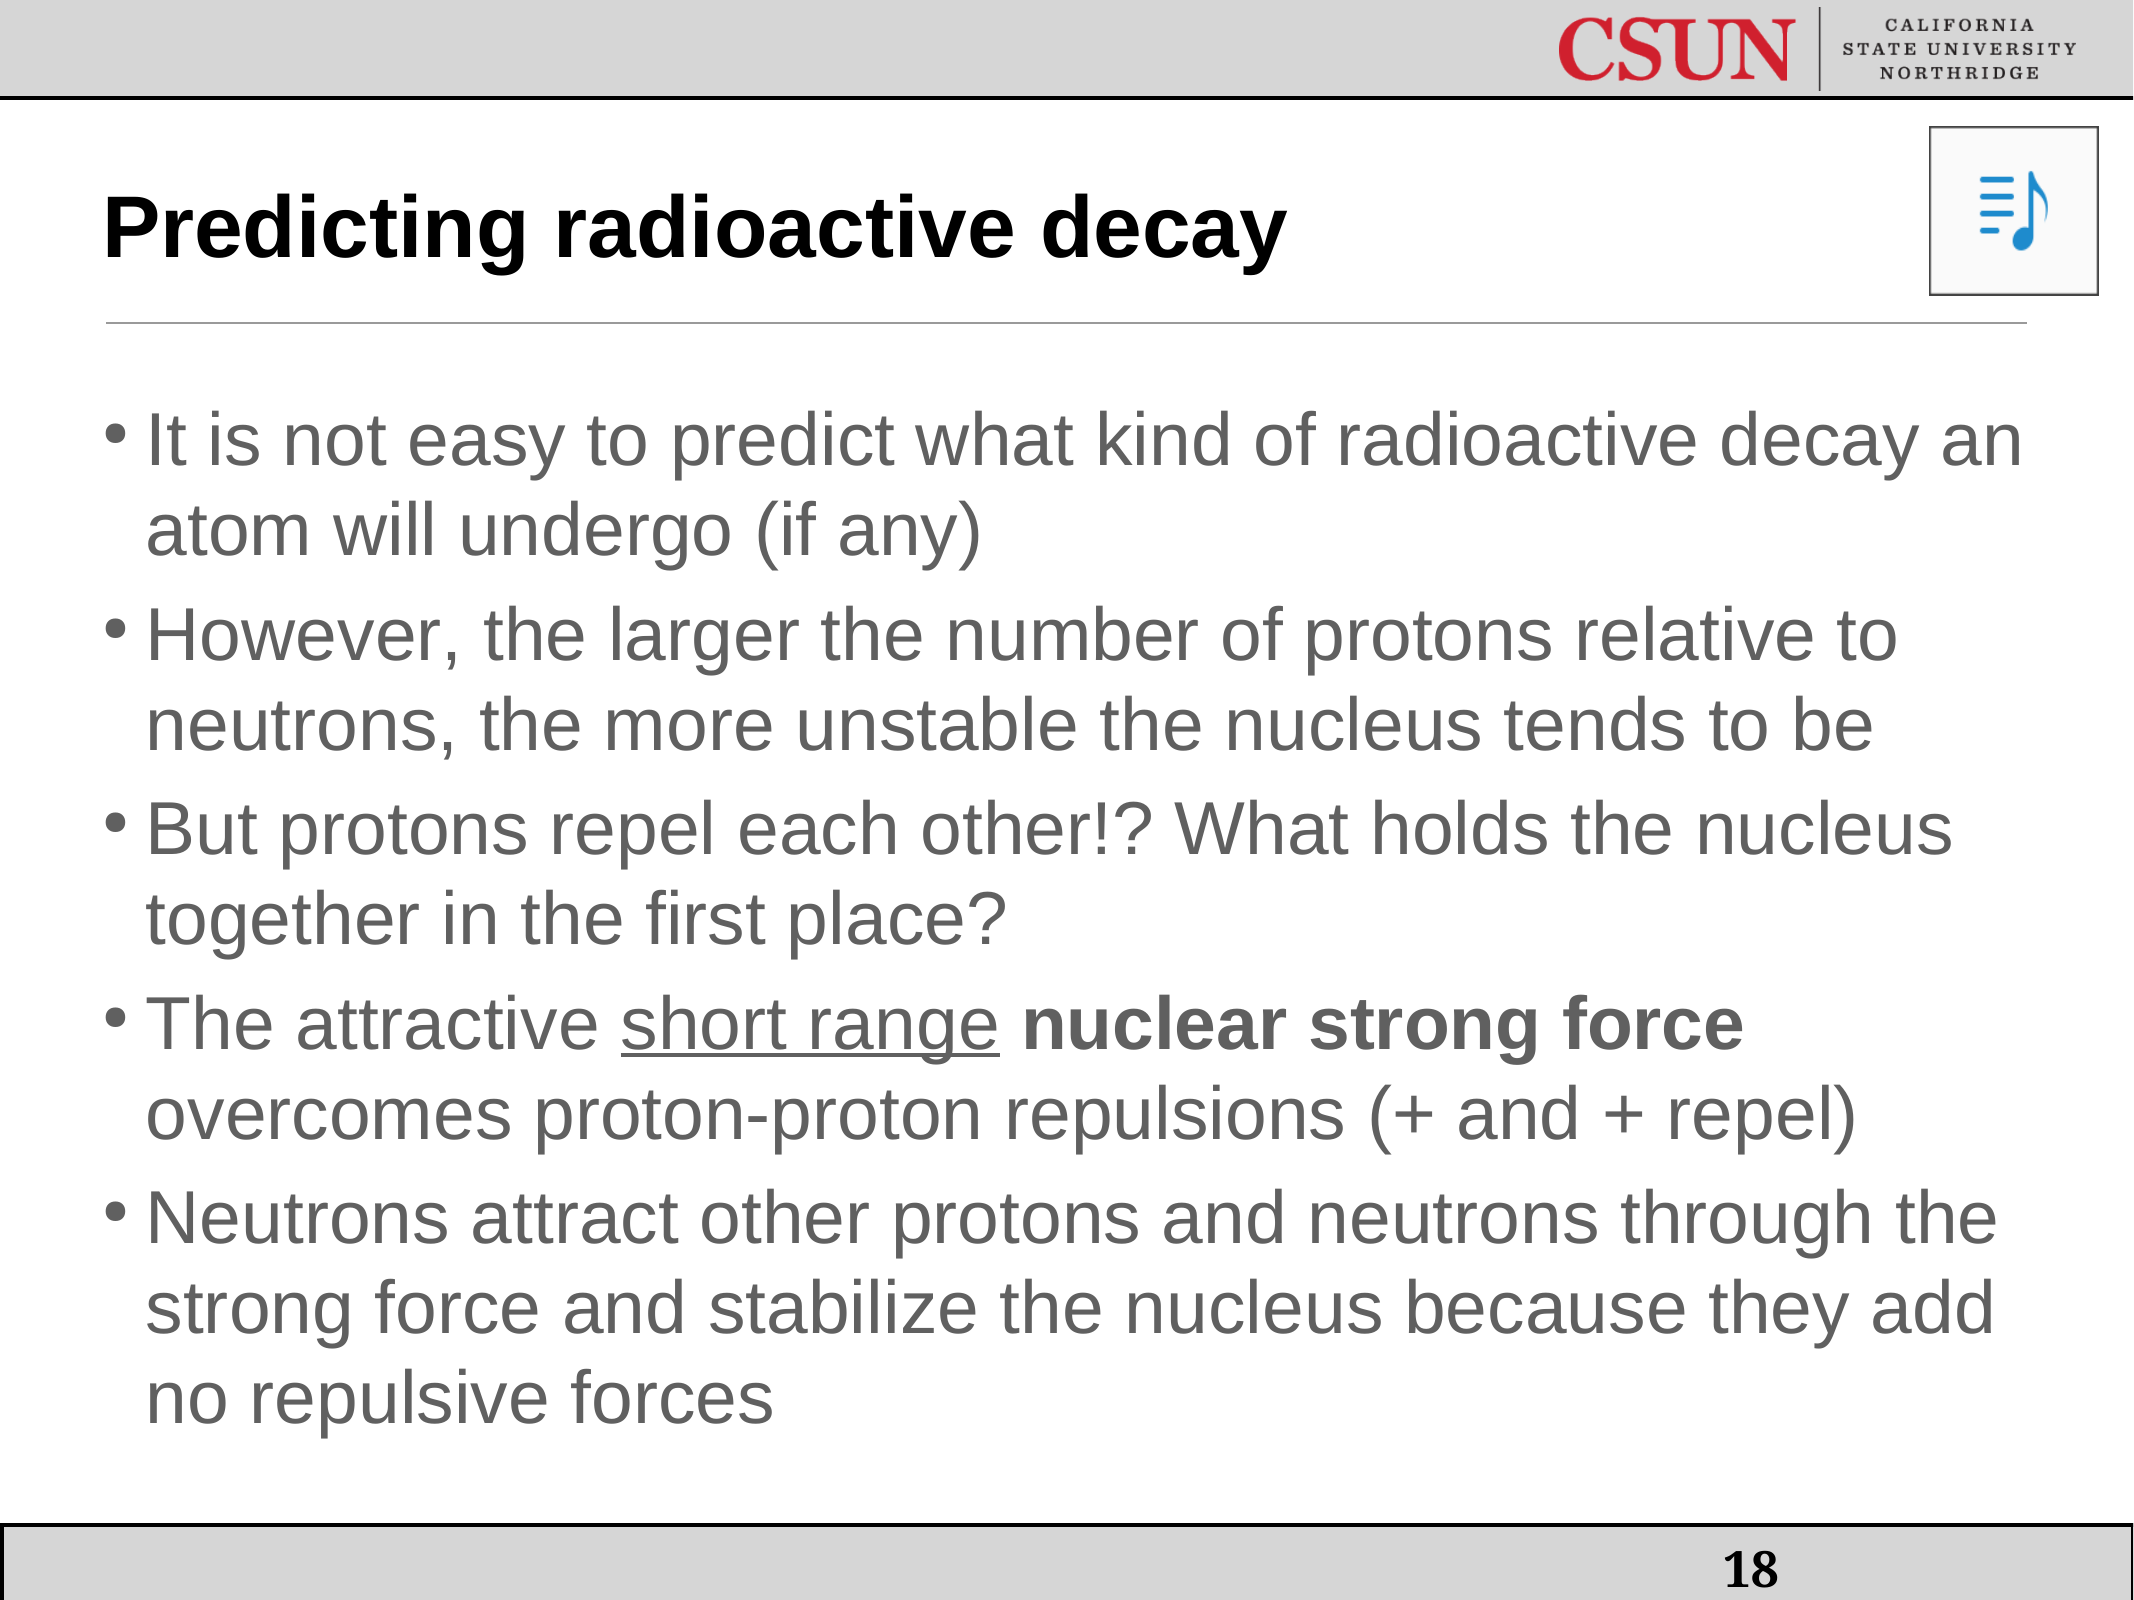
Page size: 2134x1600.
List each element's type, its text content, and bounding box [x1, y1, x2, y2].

picture [1559, 7, 2076, 91]
title Predicting radioactive decay [93, 104, 2040, 284]
list It is not easy to predict what kind of radioactive decay an atom will undergo (if any) However, the larger the number of protons relative to neutrons, the more unstable the nucleus tends to be But protons repel each other!? What holds the nucleus together in the first place? The attractive short range nuclear strong force overcomes proton-proton repulsions (+ and + repel) Neutrons attract other protons and neutrons through the strong force and stabilize the nucleus because they add no repulsive forces [93, 382, 2040, 1460]
text_box [1928, 125, 2100, 297]
